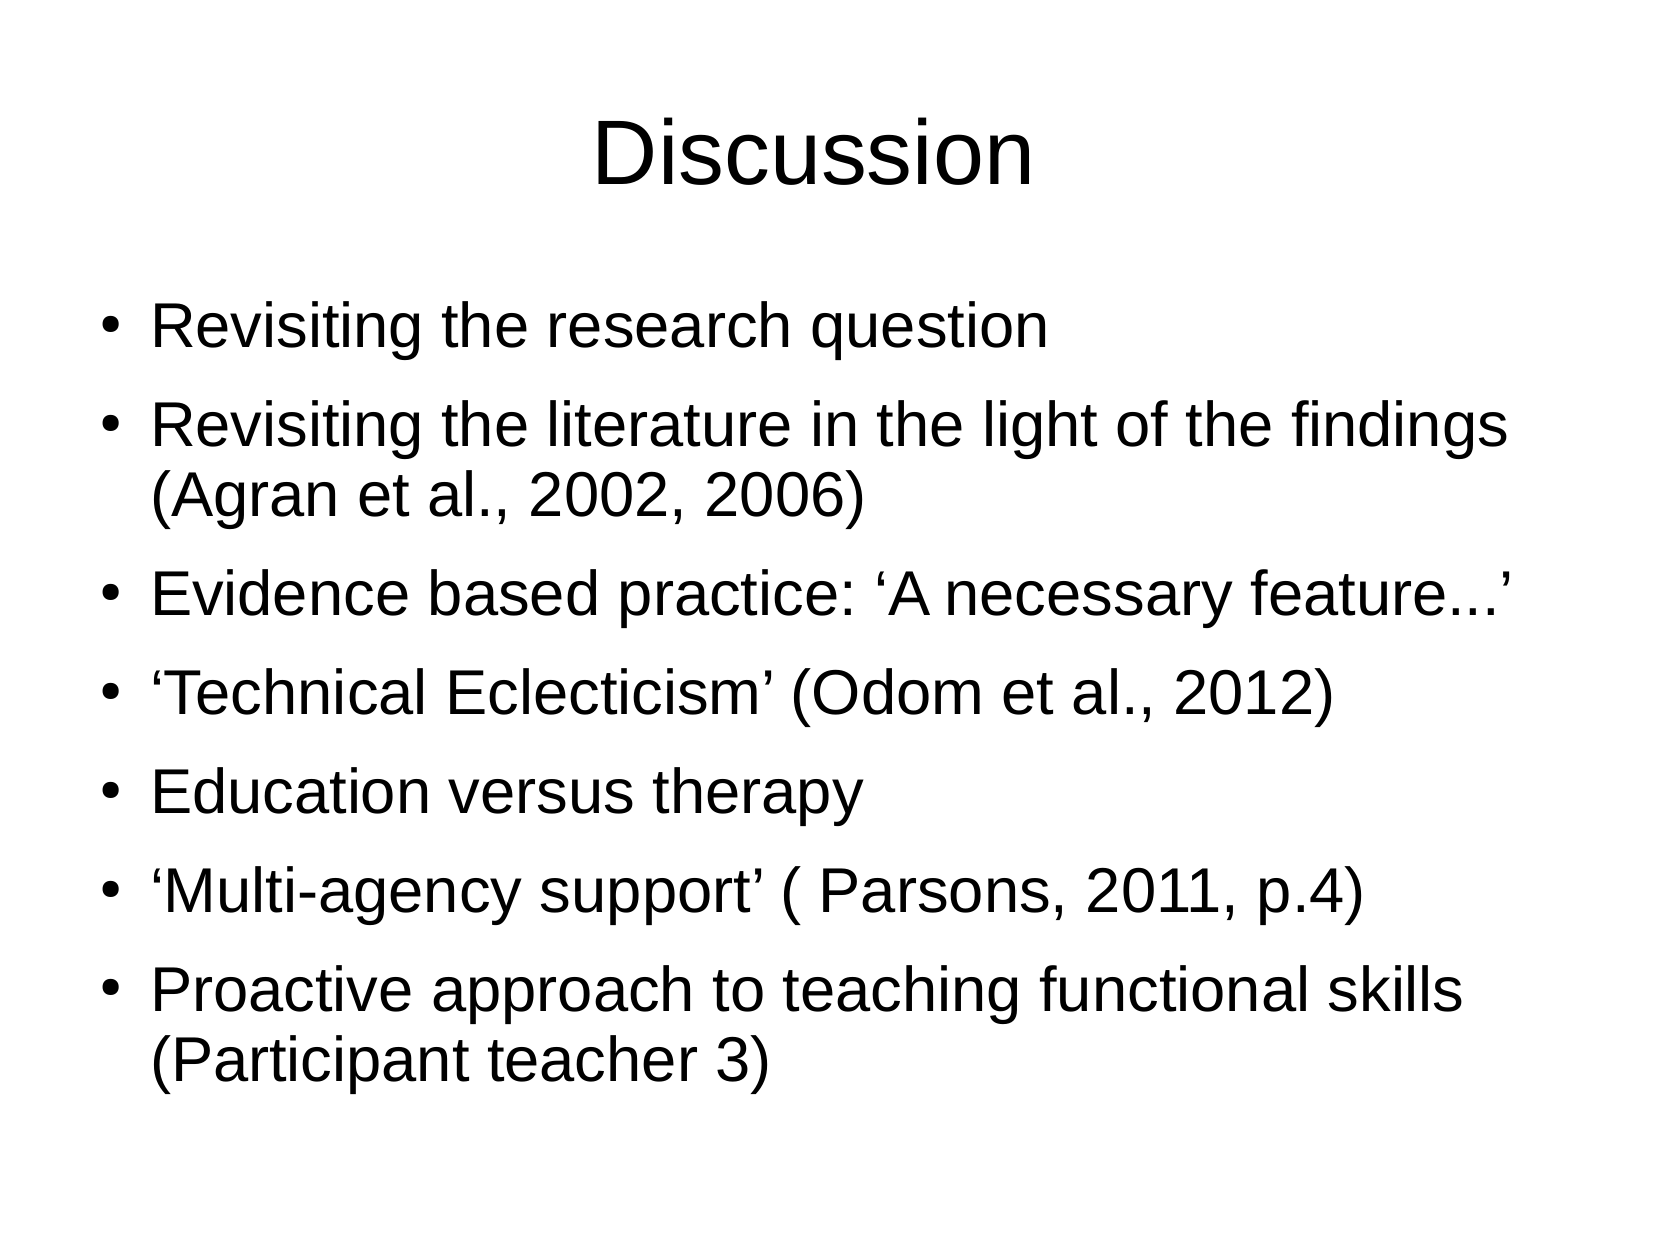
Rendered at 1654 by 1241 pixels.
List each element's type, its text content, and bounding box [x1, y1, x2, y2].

list Revisiting the research question Revisiting the literature in the light of the findings (Agran et al., 2002, 2006) Evidence based practice: ‘A necessary feature...’ ‘Technical Eclecticism’ (Odom et al., 2012) Education versus therapy ‘Multi-agency support’ ( Parsons, 2011, p.4) Proactive approach to teaching functional skills (Participant teacher 3) [82, 290, 1571, 1109]
title Discussion [82, 56, 1571, 250]
